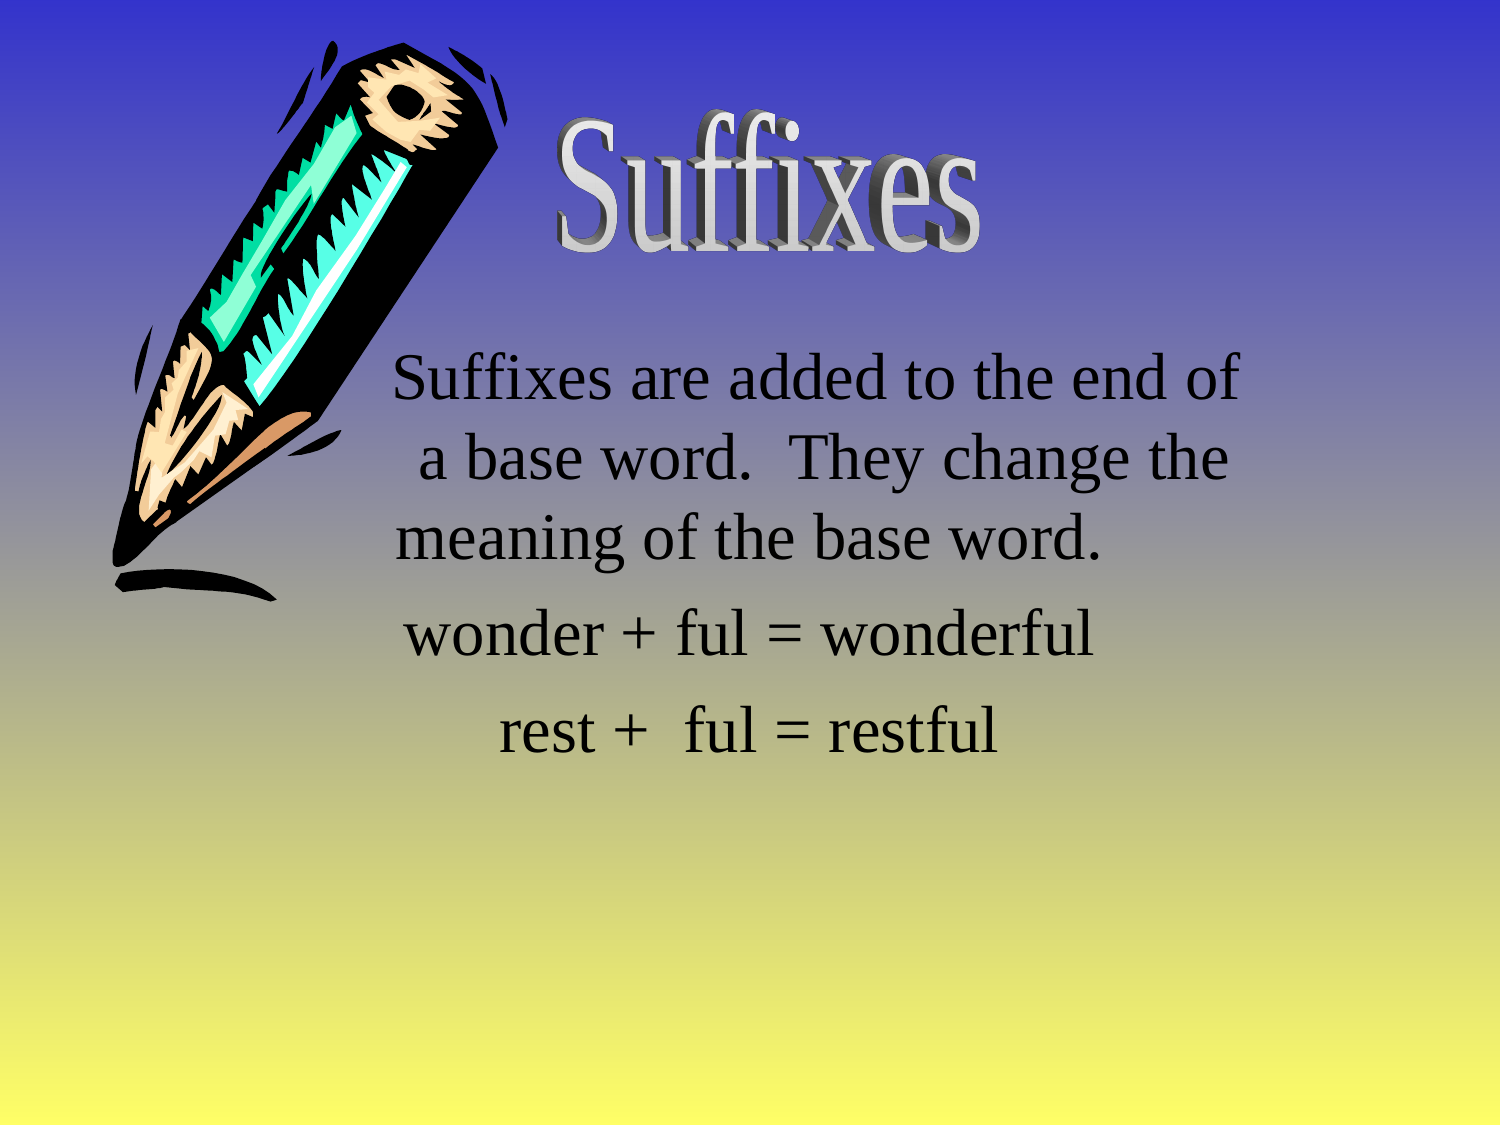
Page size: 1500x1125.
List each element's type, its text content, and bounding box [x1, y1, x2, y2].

text_box Suffixes are added to the end of a base word. They change the meaning of the base word. wonder + ful = wonderful rest + ful = restful [225, 324, 1276, 926]
picture [112, 37, 513, 607]
